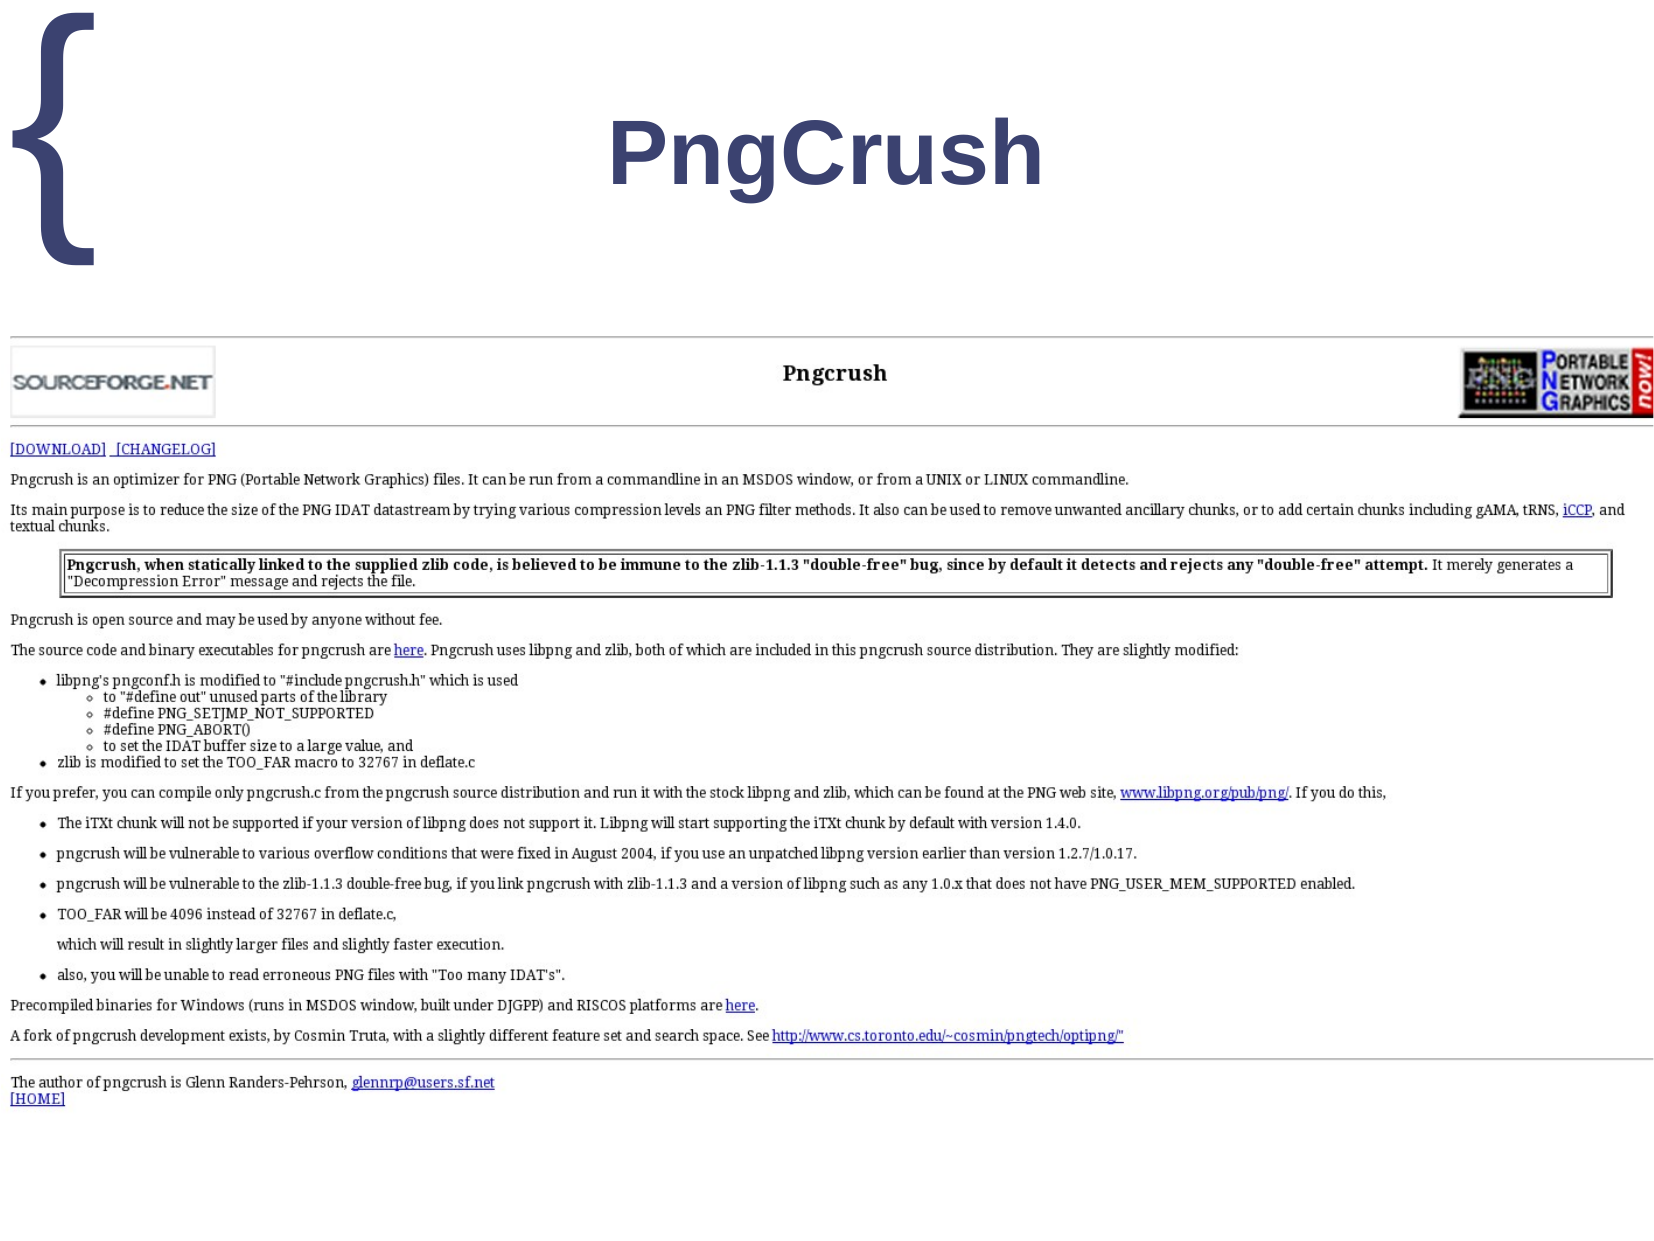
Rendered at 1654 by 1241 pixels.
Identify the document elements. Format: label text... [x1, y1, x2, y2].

picture [1, 327, 1654, 1241]
title PngCrush [82, 56, 1571, 250]
